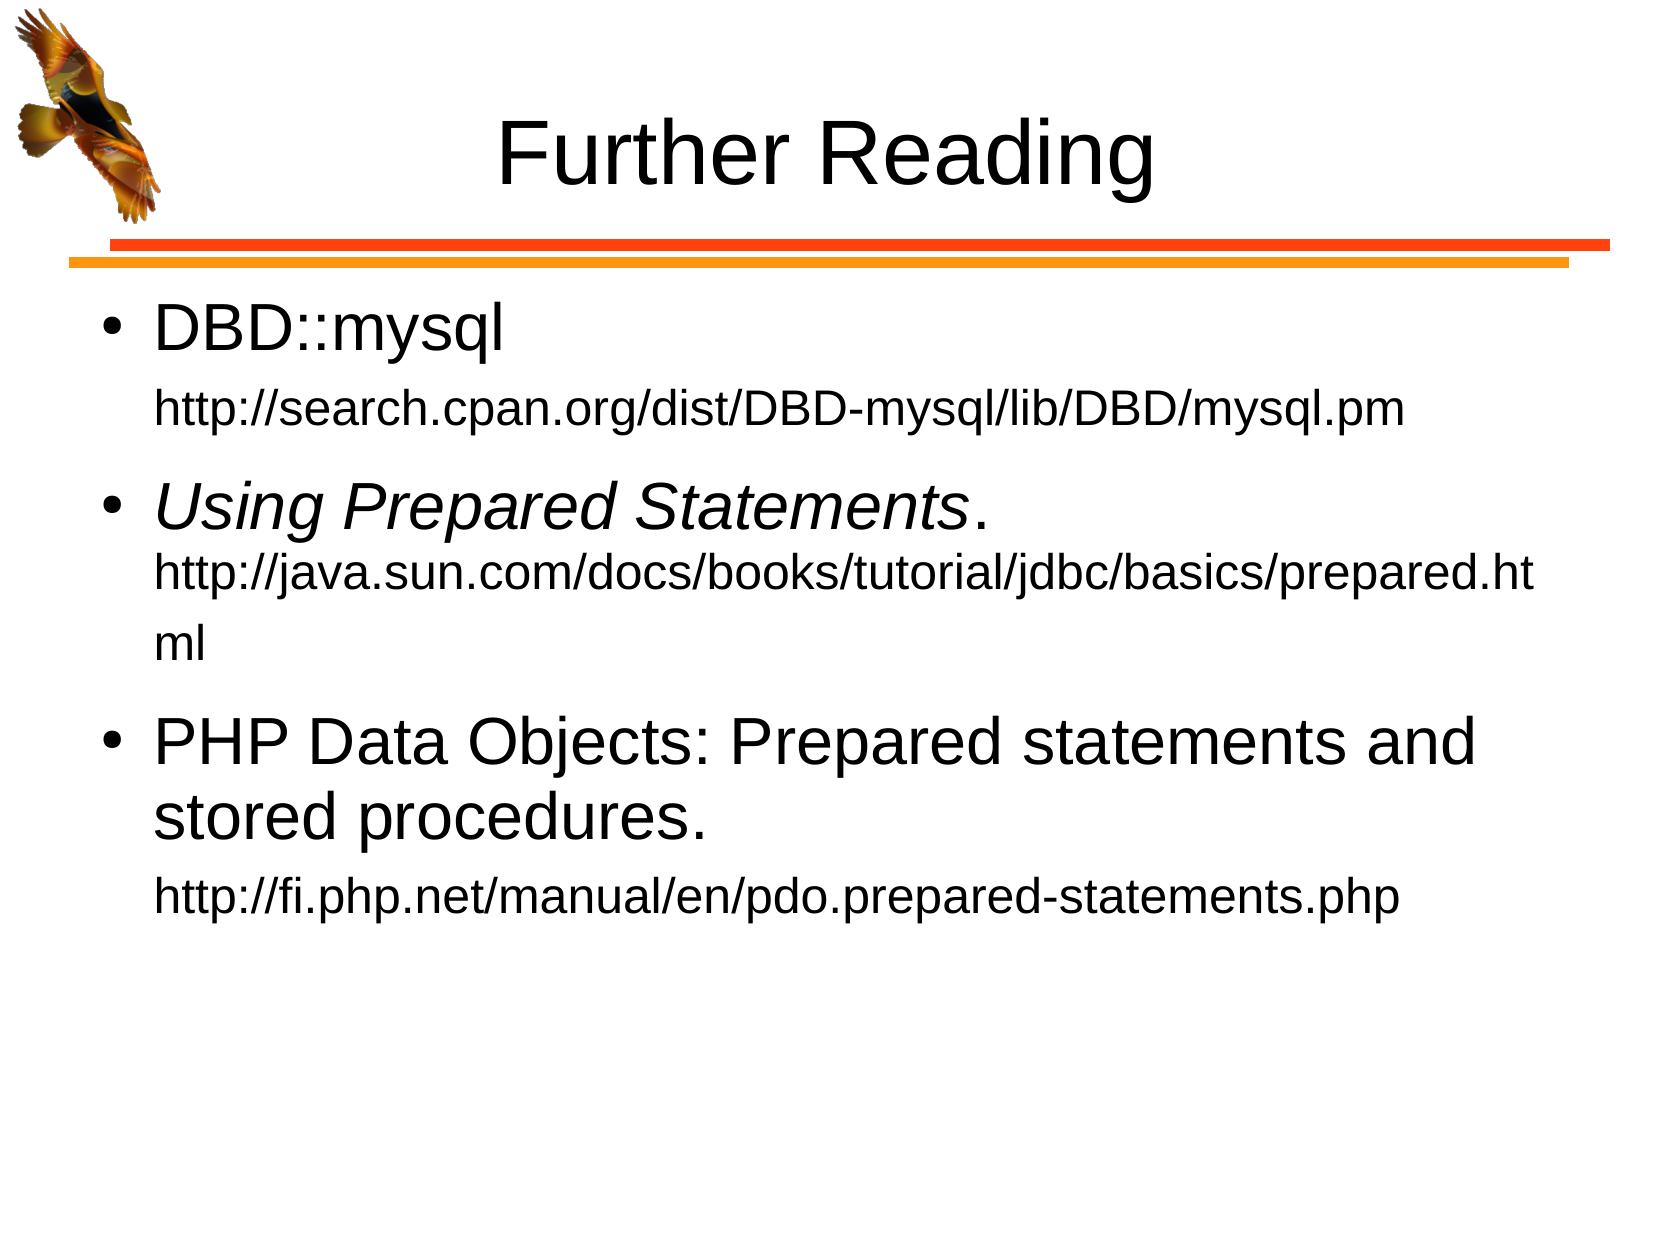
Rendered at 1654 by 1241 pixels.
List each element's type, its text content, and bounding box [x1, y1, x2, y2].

list DBD::mysql http://search.cpan.org/dist/DBD-mysql/lib/DBD/mysql.pm Using Prepared Statements. http://java.sun.com/docs/books/tutorial/jdbc/basics/prepared.html PHP Data Objects: Prepared statements and stored procedures. http://fi.php.net/manual/en/pdo.prepared-statements.php [82, 290, 1571, 1109]
title Further Reading [82, 49, 1571, 257]
picture [5, 8, 162, 225]
